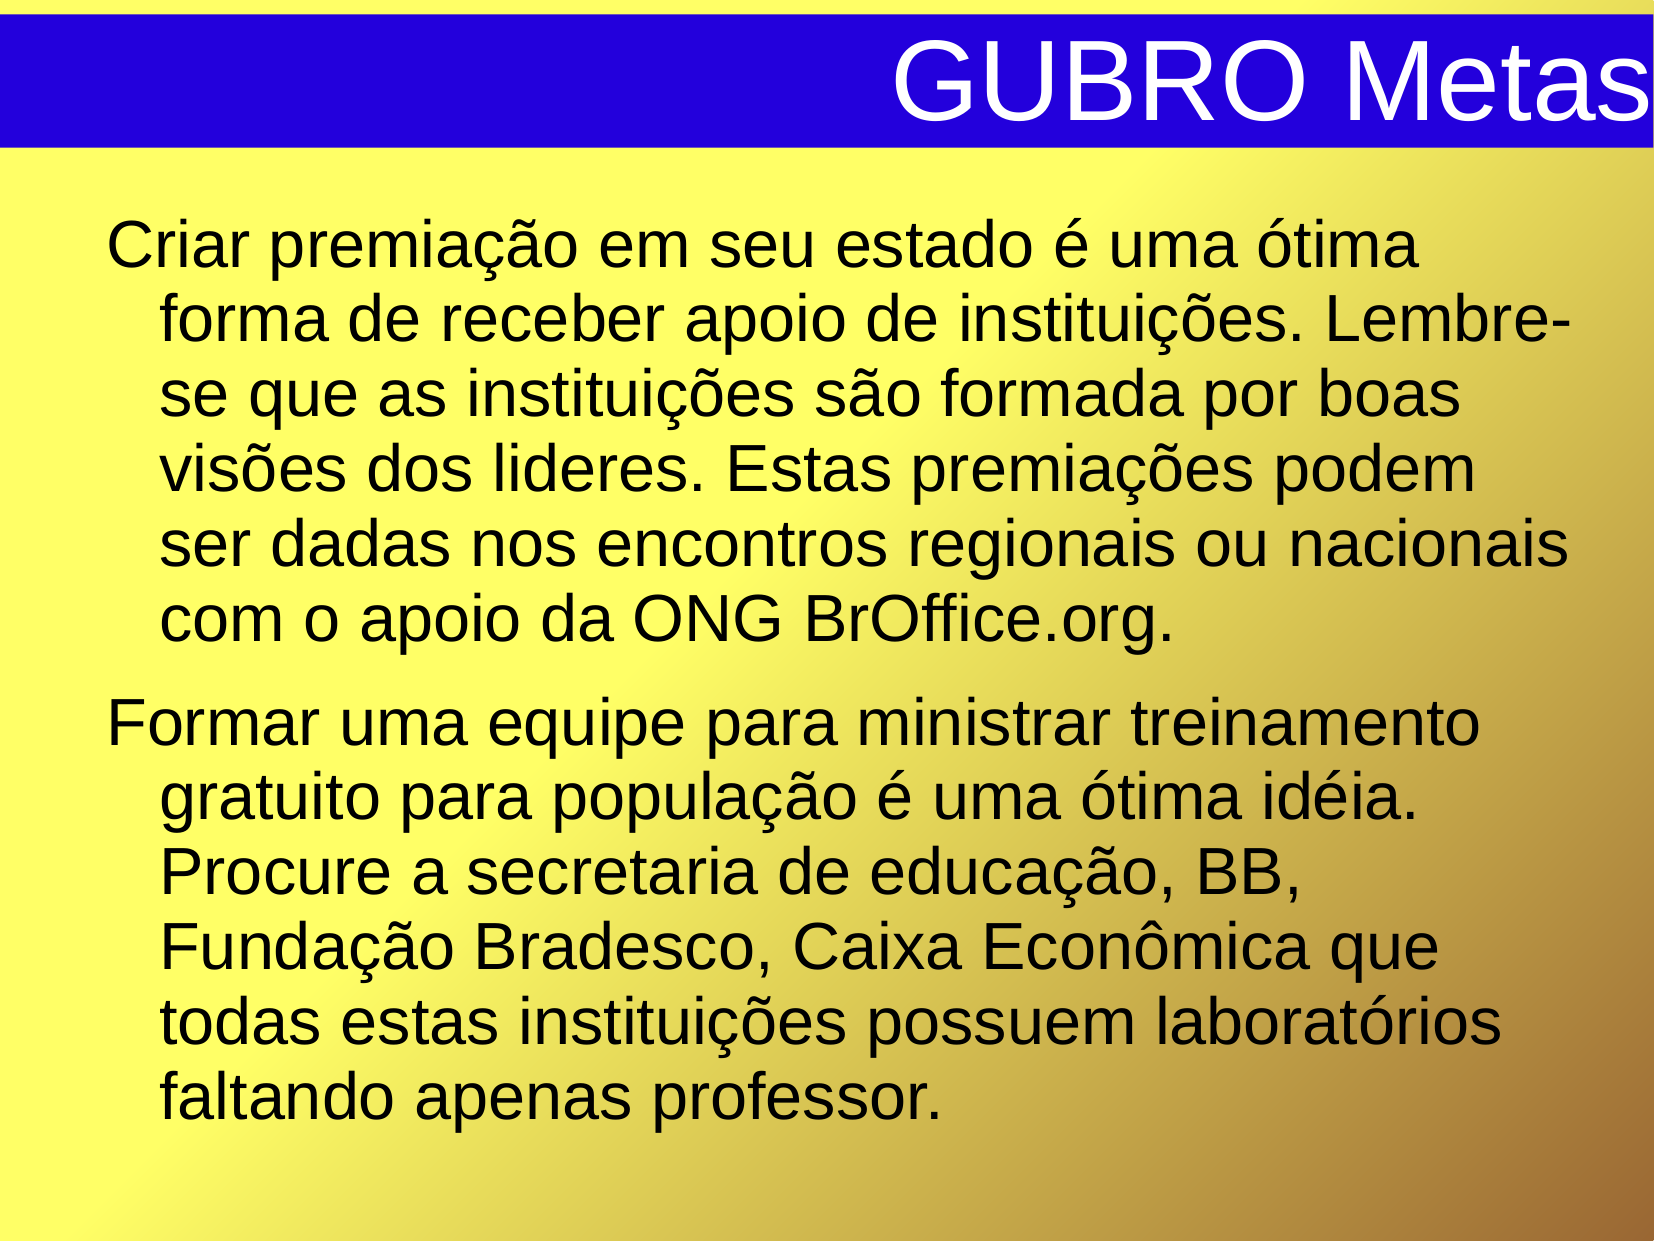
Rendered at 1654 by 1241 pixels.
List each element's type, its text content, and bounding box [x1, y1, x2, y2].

title GUBRO Metas [0, 14, 1654, 148]
list Criar premiação em seu estado é uma ótima forma de receber apoio de instituições. Lembre-se que as instituições são formada por boas visões dos lideres. Estas premiações podem ser dadas nos encontros regionais ou nacionais com o apoio da ONG BrOffice.org. Formar uma equipe para ministrar treinamento gratuito para população é uma ótima idéia. Procure a secretaria de educação, BB, Fundação Bradesco, Caixa Econômica que todas estas instituições possuem laboratórios faltando apenas professor. [88, 206, 1577, 1128]
